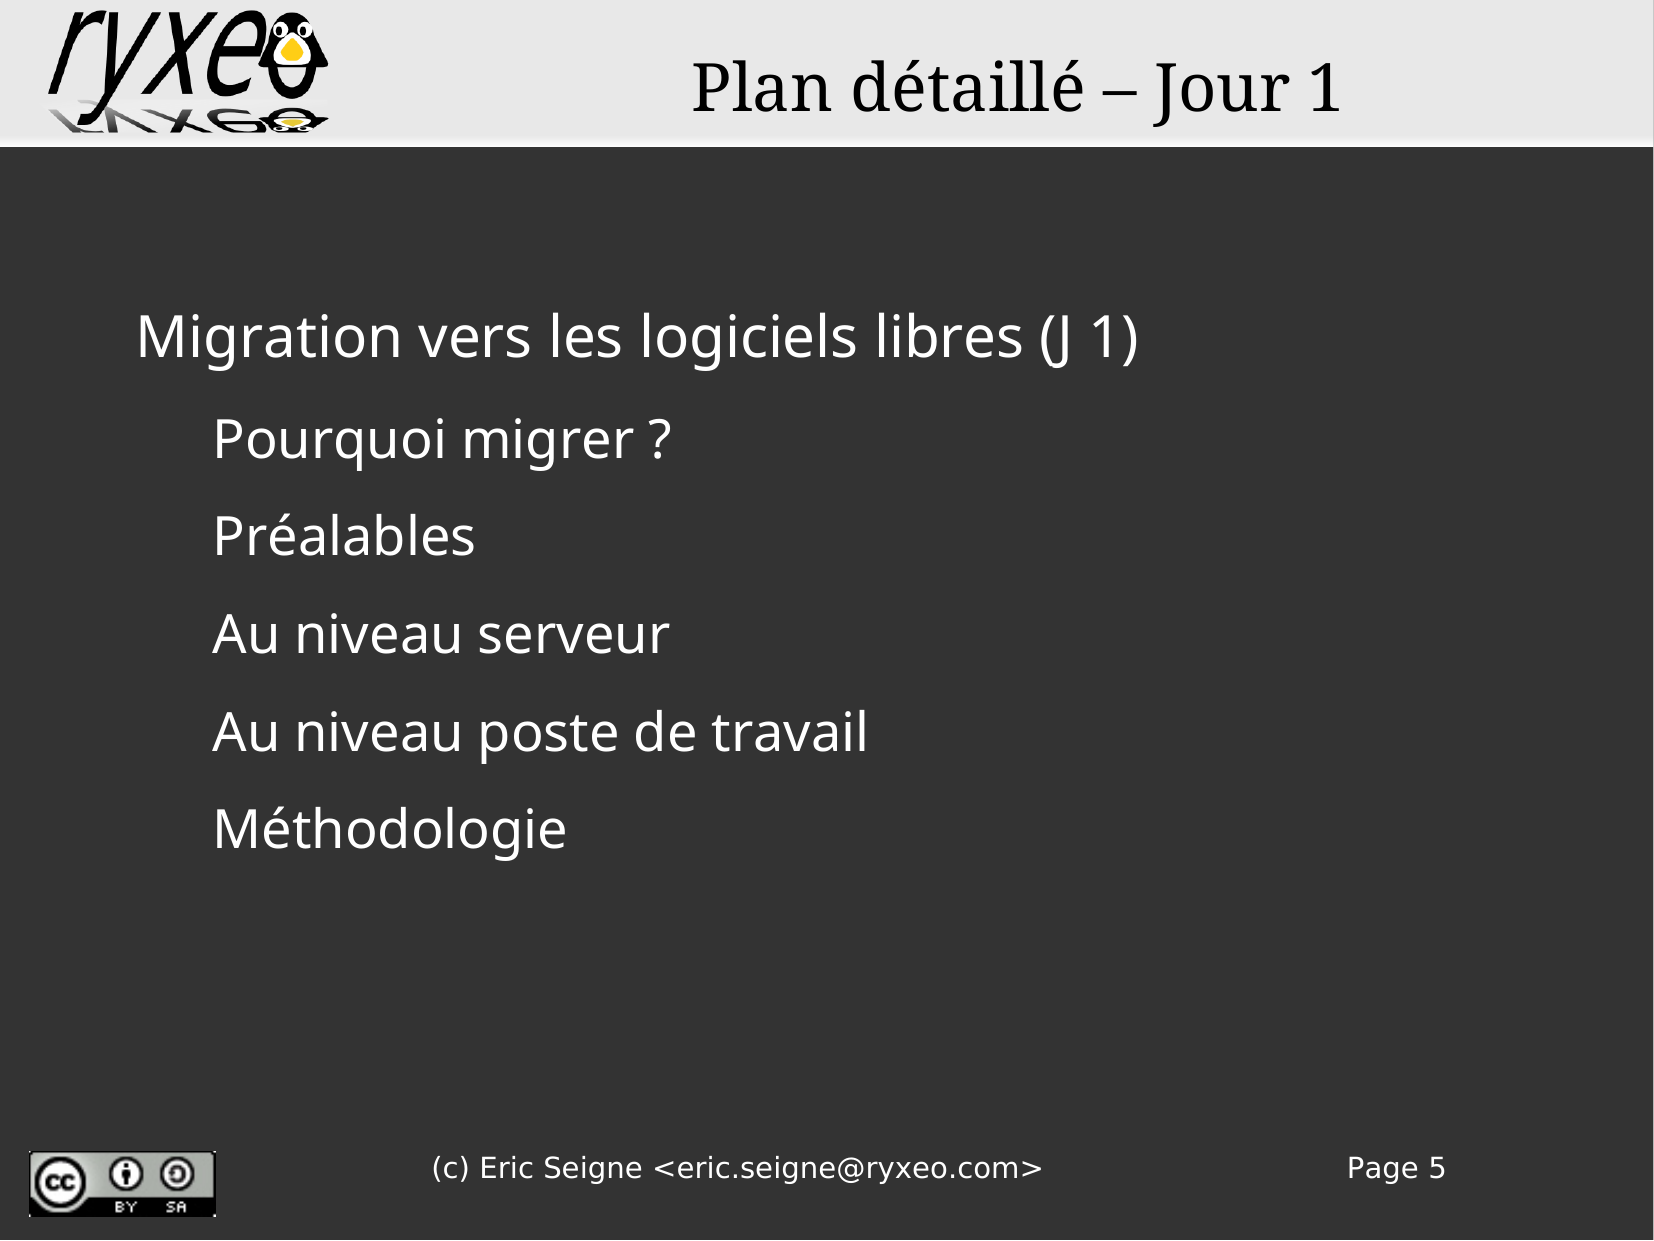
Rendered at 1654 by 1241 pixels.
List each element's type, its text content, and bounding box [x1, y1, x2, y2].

picture [0, 0, 1654, 147]
picture [29, 1151, 216, 1217]
list Migration vers les logiciels libres (J 1) Pourquoi migrer ? Préalables Au niveau serveur Au niveau poste de travail Méthodologie [118, 295, 1522, 1117]
title Plan détaillé – Jour 1 [442, 29, 1595, 142]
